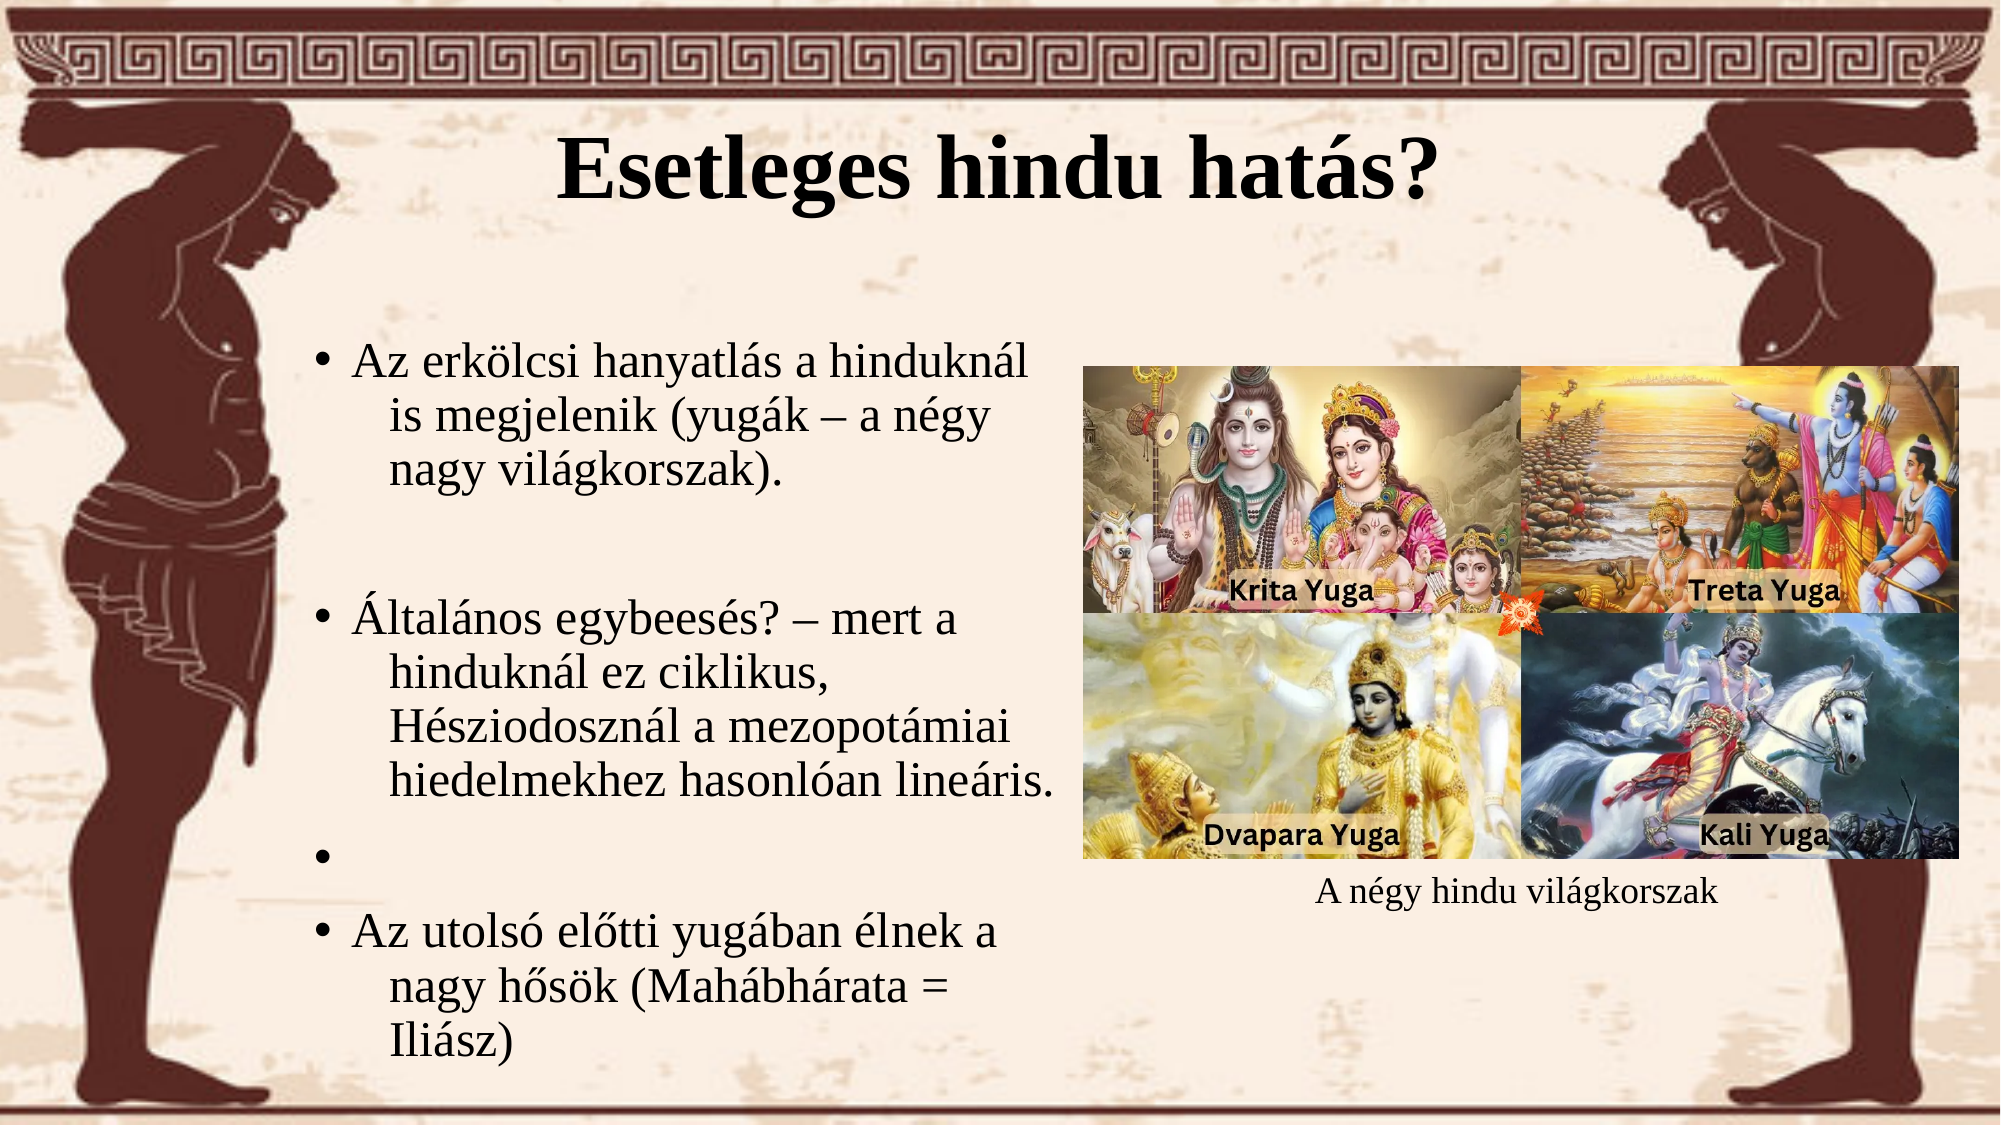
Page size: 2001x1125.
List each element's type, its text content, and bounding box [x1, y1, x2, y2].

picture [1083, 366, 1959, 859]
title Esetleges hindu hatás? [137, 59, 1863, 278]
text_box A négy hindu világkorszak [1299, 858, 1738, 920]
list Az erkölcsi hanyatlás a hinduknál is megjelenik (yugák – a négy nagy világkorszak). Általános egybeesés? – mert a hinduknál ez ciklikus, Hésziodosznál a mezopotámiai hiedelmekhez hasonlóan lineáris. Az utolsó előtti yugában élnek a nagy hősök (Mahábhárata = Iliász) [299, 326, 1079, 1078]
